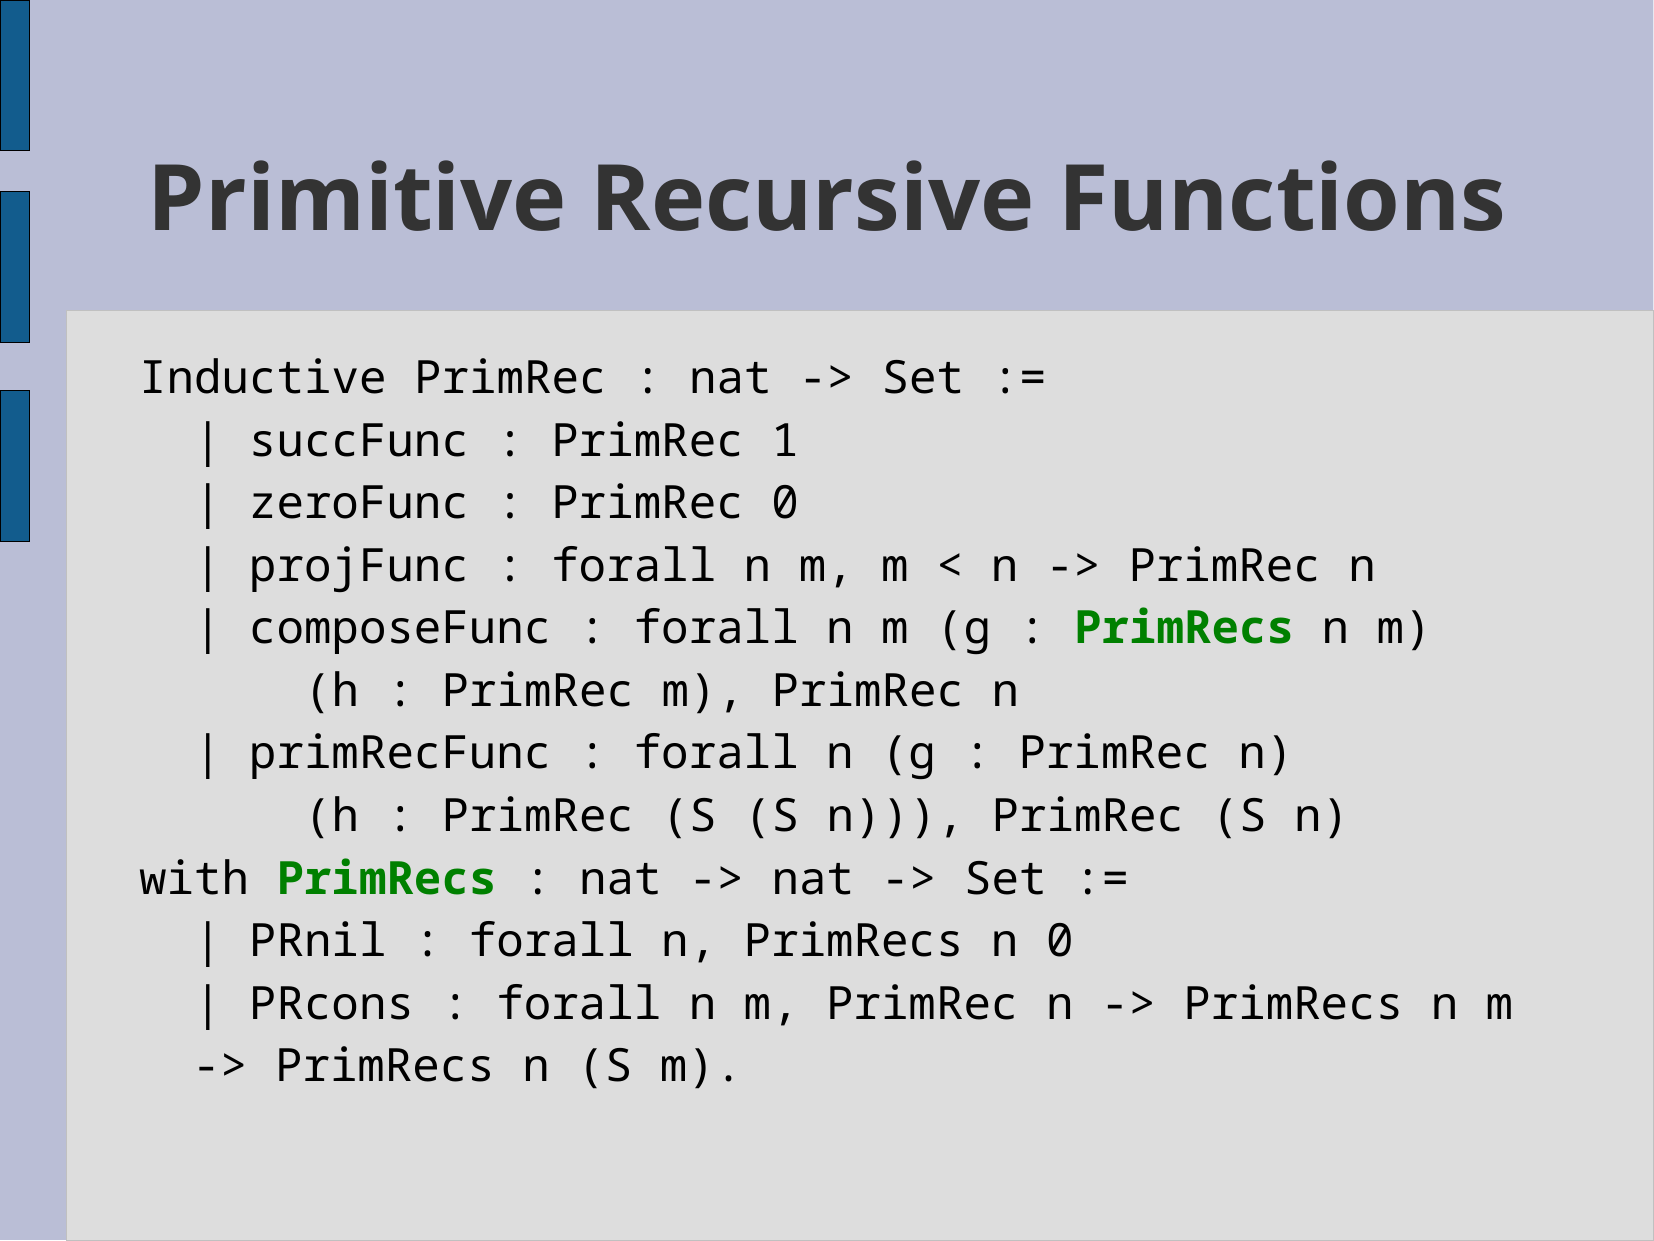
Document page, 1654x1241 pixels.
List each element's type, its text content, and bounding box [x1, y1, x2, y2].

list Inductive PrimRec : nat -> Set := | succFunc : PrimRec 1 | zeroFunc : PrimRec 0 | projFunc : forall n m, m < n -> PrimRec n | composeFunc : forall n m (g : PrimRecs n m) (h : PrimRec m), PrimRec n | primRecFunc : forall n (g : PrimRec n) (h : PrimRec (S (S n))), PrimRec (S n) with PrimRecs : nat -> nat -> Set := | PRnil : forall n, PrimRecs n 0 | PRcons : forall n m, PrimRec n -> PrimRecs n m -> PrimRecs n (S m). [121, 344, 1534, 1174]
title Primitive Recursive Functions [121, 91, 1534, 299]
